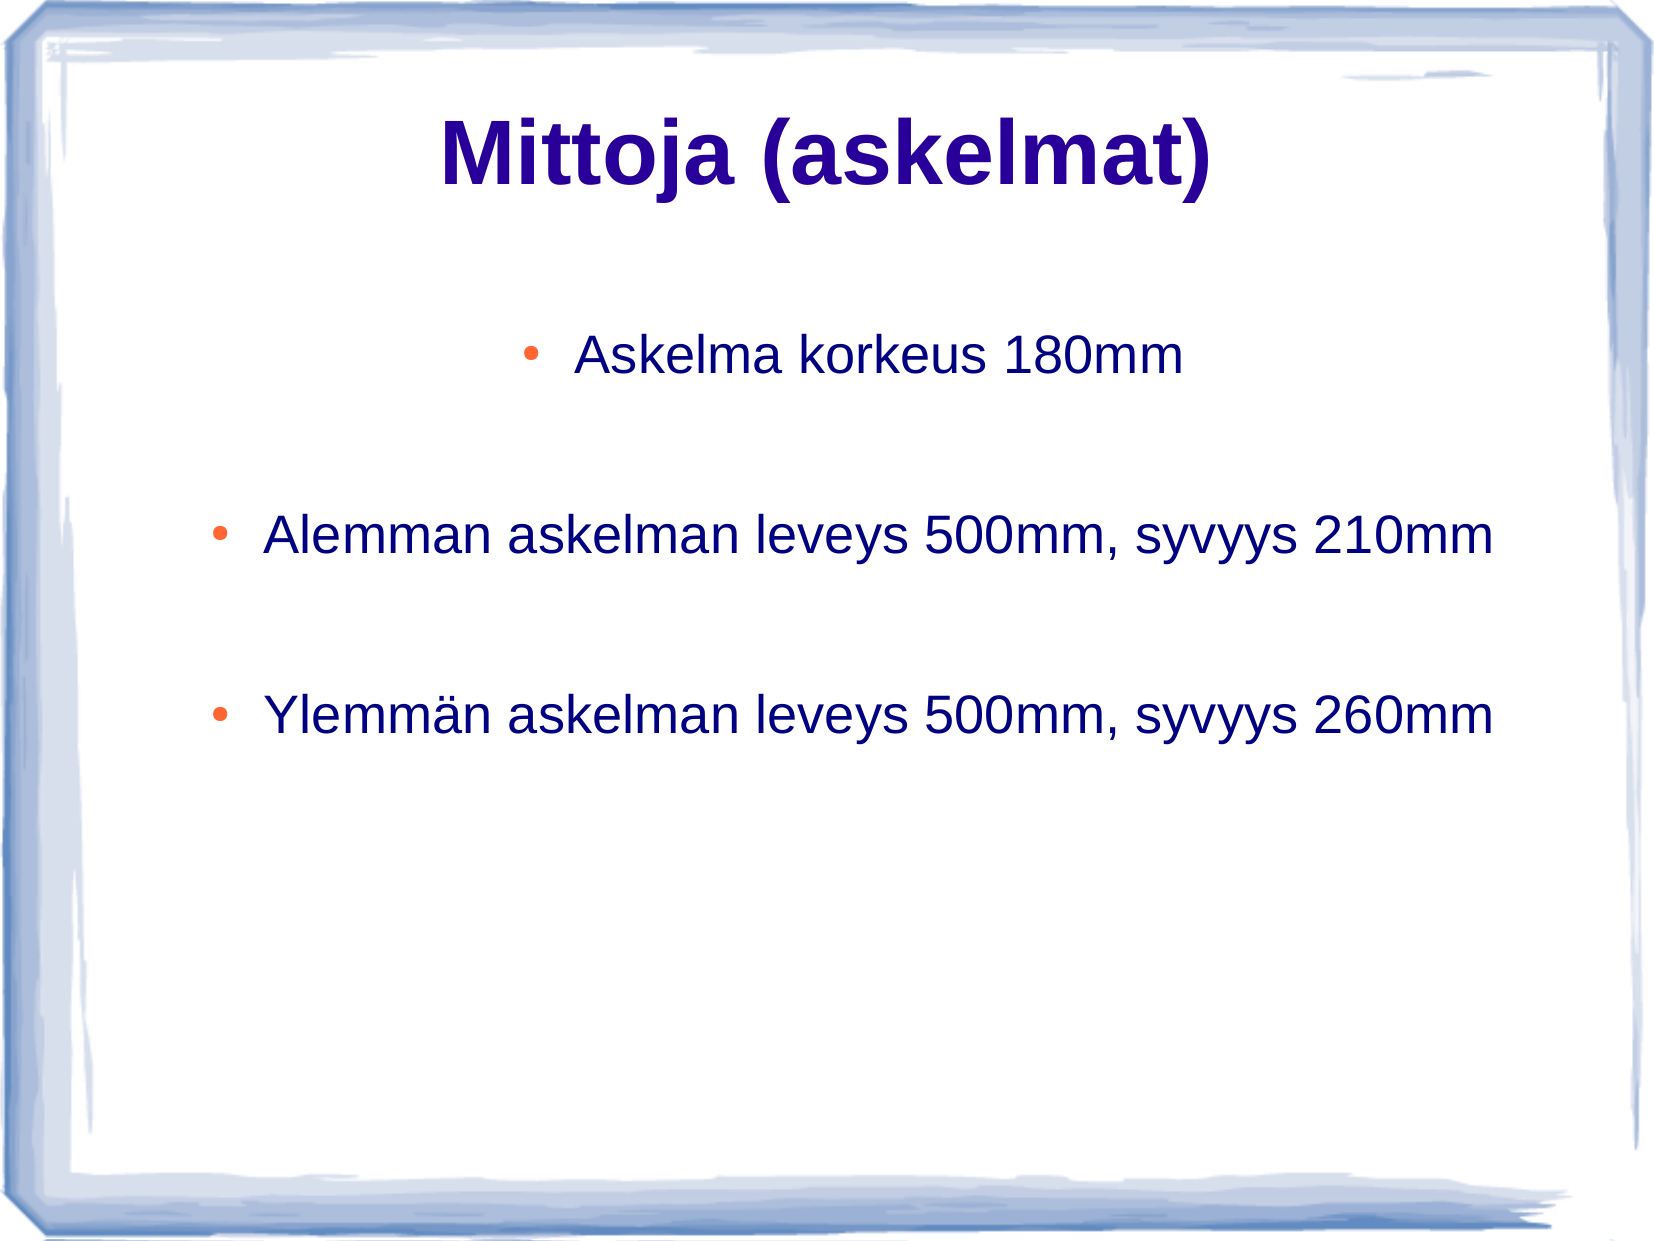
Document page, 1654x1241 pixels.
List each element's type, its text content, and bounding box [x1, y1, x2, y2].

title Mittoja (askelmat) [82, 49, 1571, 257]
list Askelma korkeus 180mm Alemman askelman leveys 500mm, syvyys 210mm Ylemmän askelman leveys 500mm, syvyys 260mm [118, 324, 1571, 1004]
picture [0, 0, 1654, 1241]
